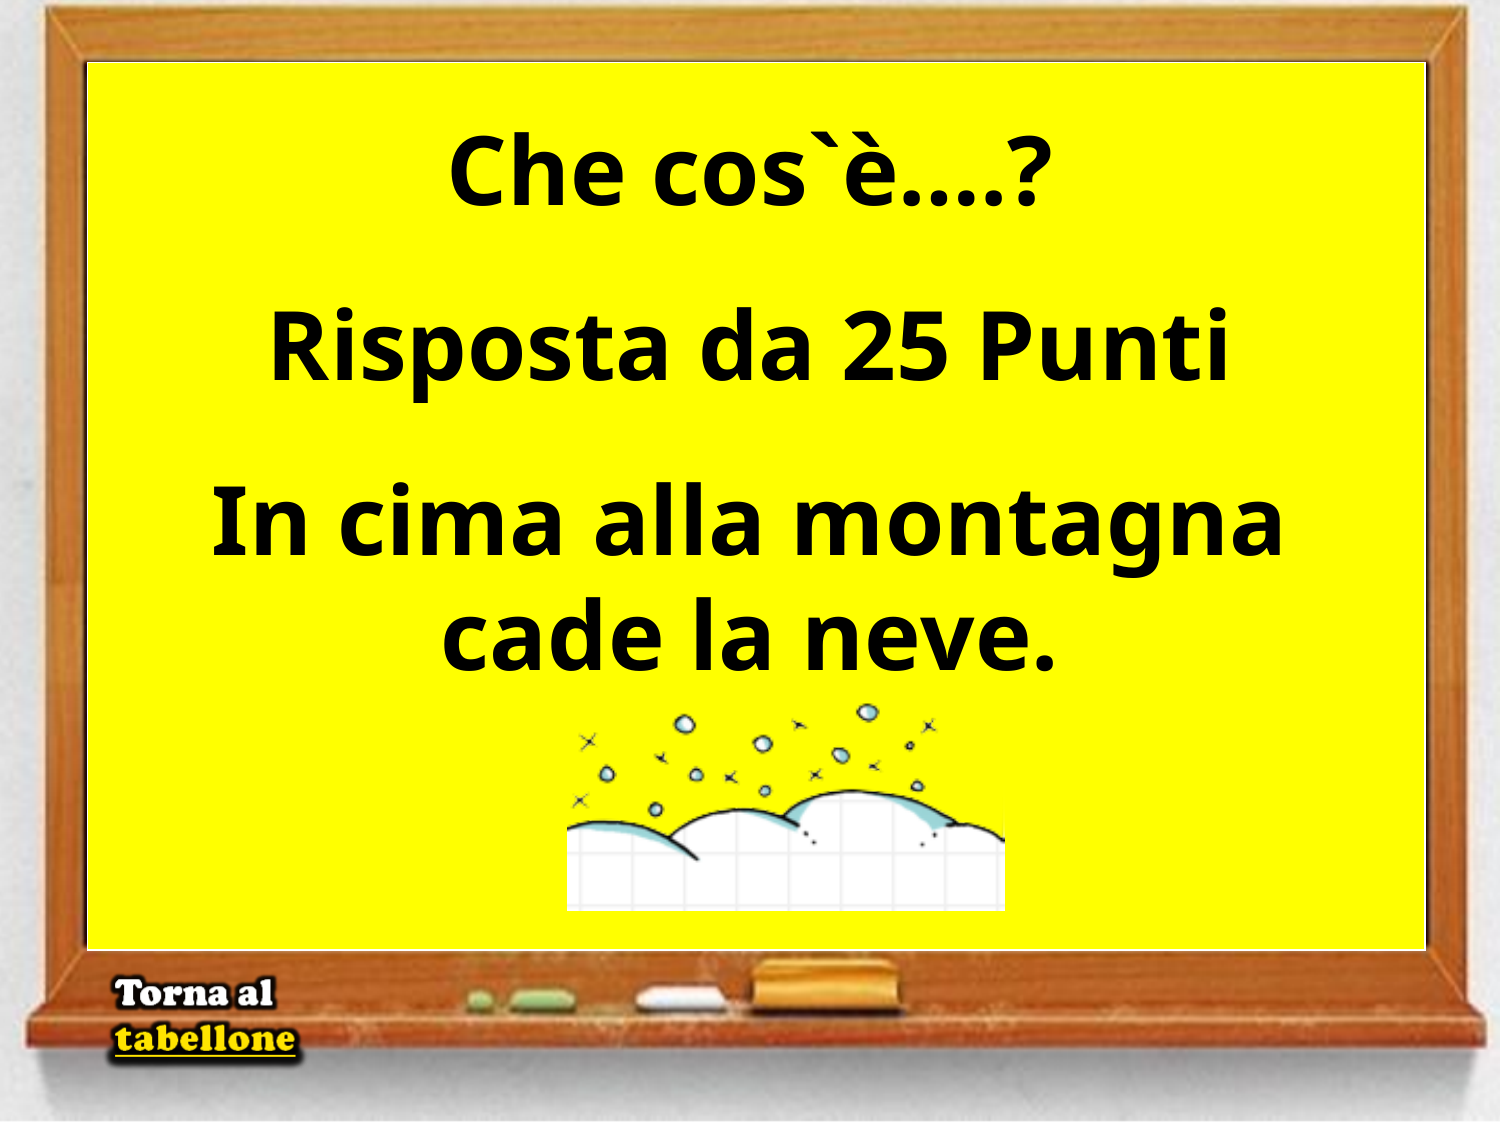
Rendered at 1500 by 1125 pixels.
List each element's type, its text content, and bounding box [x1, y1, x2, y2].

picture [0, 0, 1500, 1125]
text_box [87, 62, 1426, 950]
text_box Che cos`è….? Risposta da 25 Punti In cima alla montagna cade la neve. [87, 102, 1413, 873]
